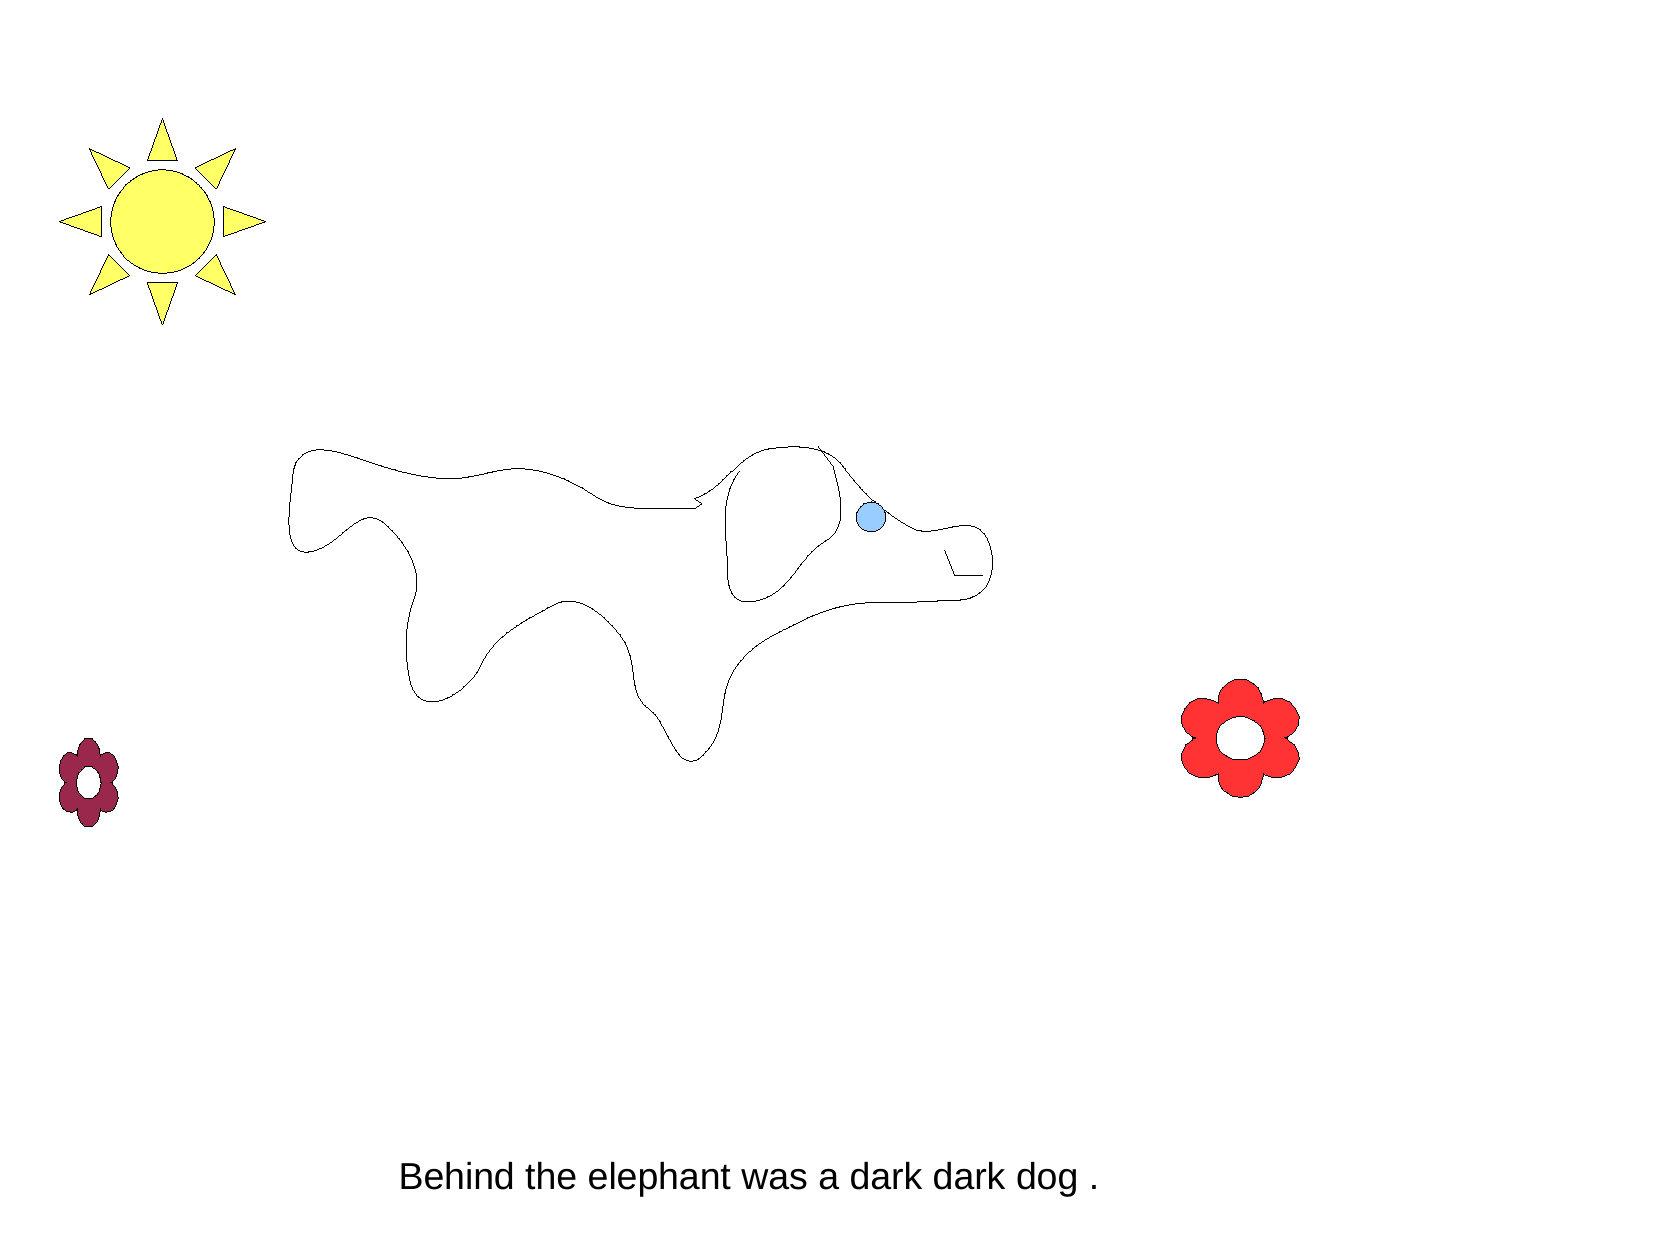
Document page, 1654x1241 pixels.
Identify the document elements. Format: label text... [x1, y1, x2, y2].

text_box [89, 254, 130, 295]
text_box [59, 206, 102, 237]
text_box [223, 206, 266, 237]
text_box [59, 738, 119, 827]
text_box [856, 501, 886, 532]
text_box [110, 169, 215, 274]
text_box [147, 118, 178, 161]
text_box [1181, 679, 1300, 798]
text_box [147, 282, 178, 325]
text_box [195, 254, 236, 295]
text_box [195, 148, 236, 189]
text_box Behind the elephant was a dark dark dog . [383, 1148, 1114, 1206]
text_box [89, 148, 130, 189]
